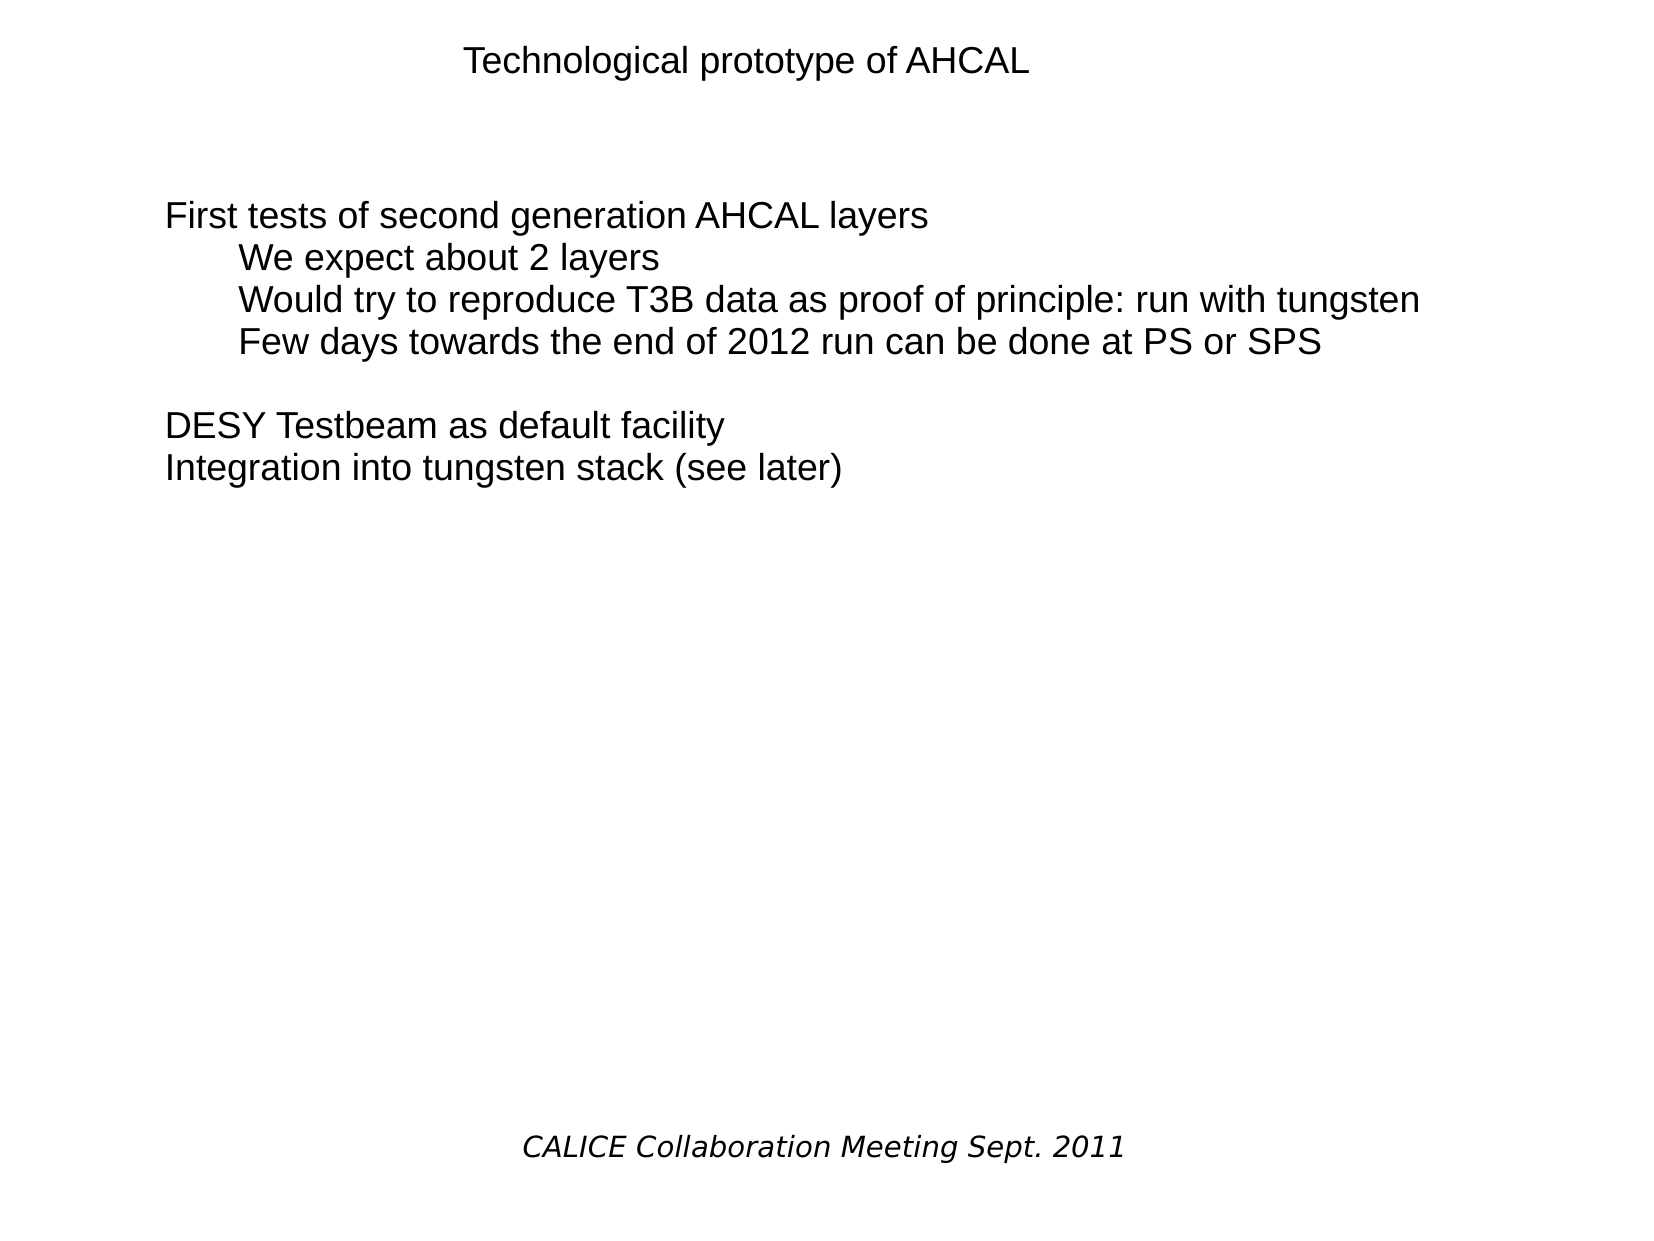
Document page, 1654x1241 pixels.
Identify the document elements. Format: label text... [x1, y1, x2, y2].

text_box First tests of second generation AHCAL layers We expect about 2 layers Would try to reproduce T3B data as proof of principle: run with tungsten Few days towards the end of 2012 run can be done at PS or SPS DESY Testbeam as default facility Integration into tungsten stack (see later) [150, 187, 1518, 581]
text_box Technological prototype of AHCAL [448, 31, 1056, 89]
